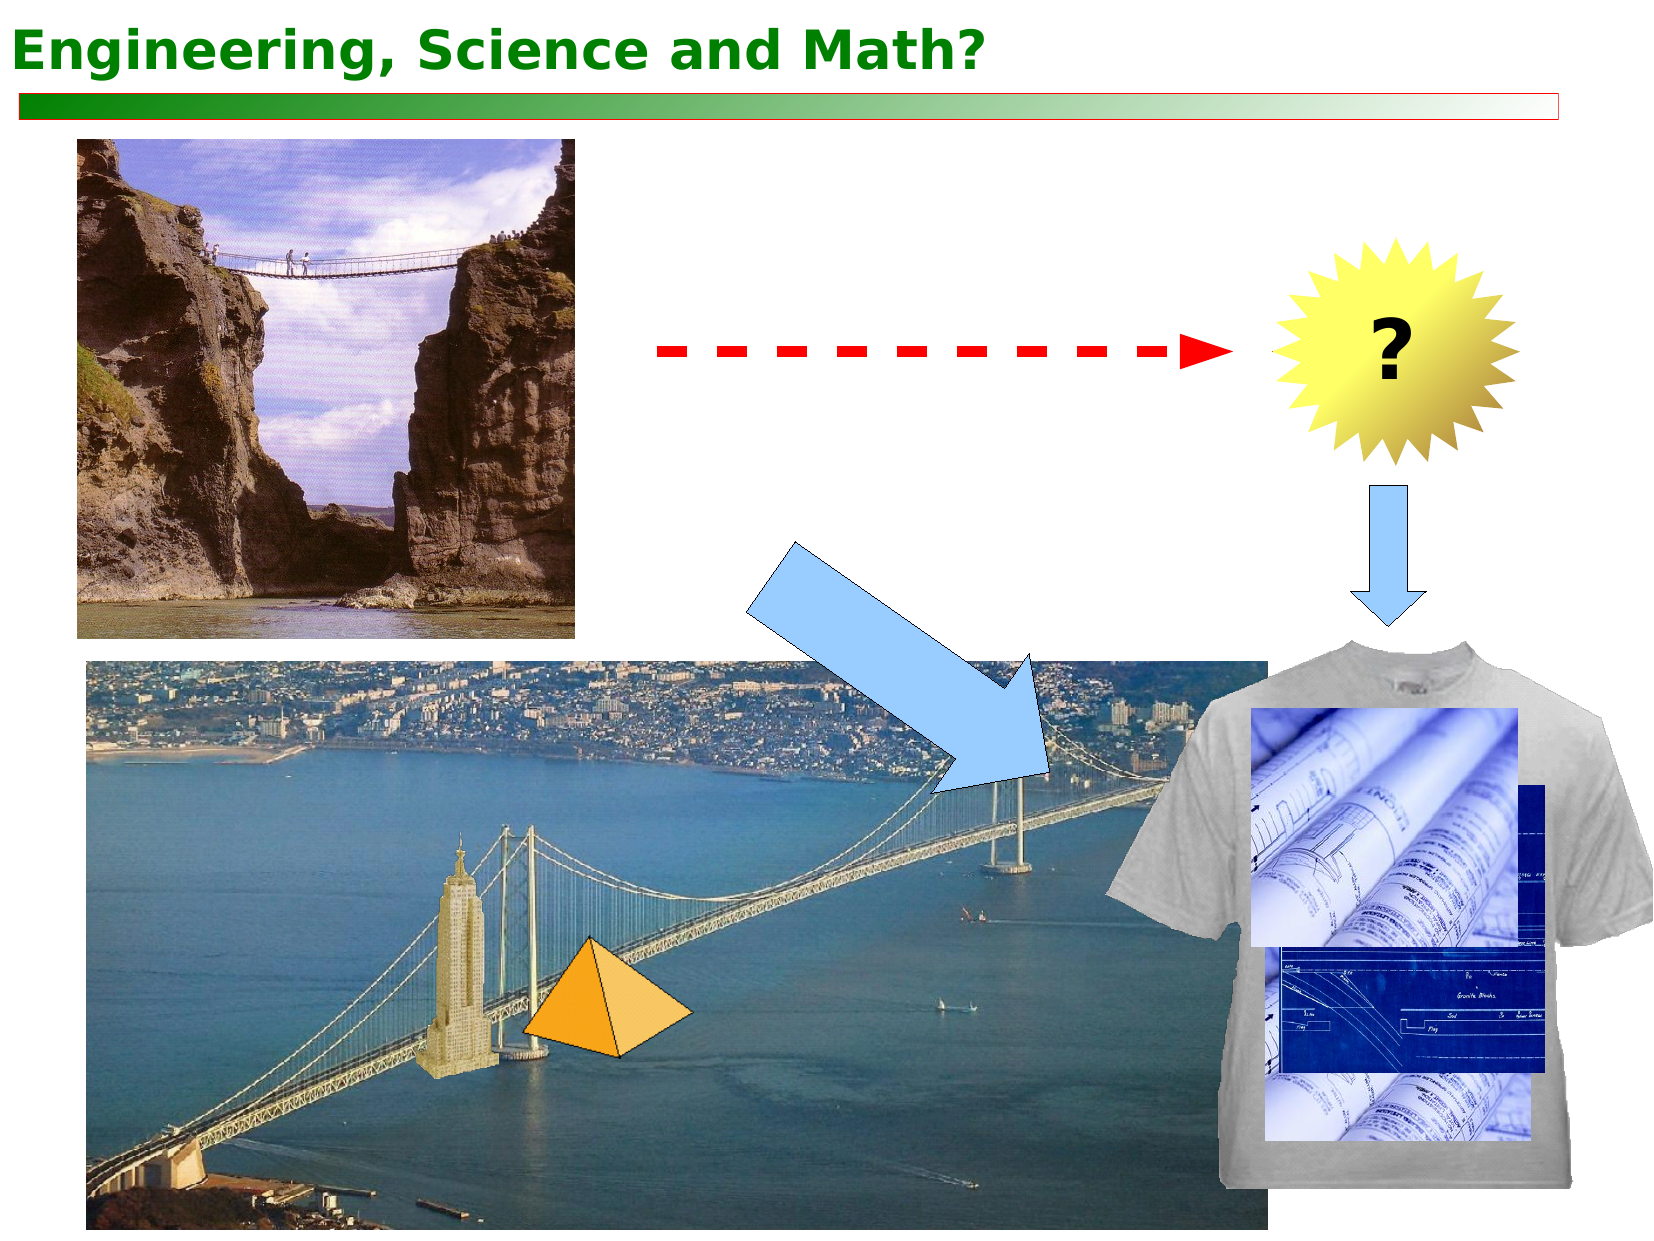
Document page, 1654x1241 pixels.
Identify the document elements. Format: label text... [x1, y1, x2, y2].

text_box [746, 541, 1050, 794]
picture [968, 661, 1022, 687]
picture [86, 640, 1653, 1230]
picture [77, 139, 575, 639]
text_box [1350, 485, 1427, 627]
text_box [1271, 237, 1521, 466]
text_box [18, 93, 1559, 120]
text_box Engineering, Science and Math? [0, 12, 1070, 106]
text_box ? [1353, 294, 1438, 407]
